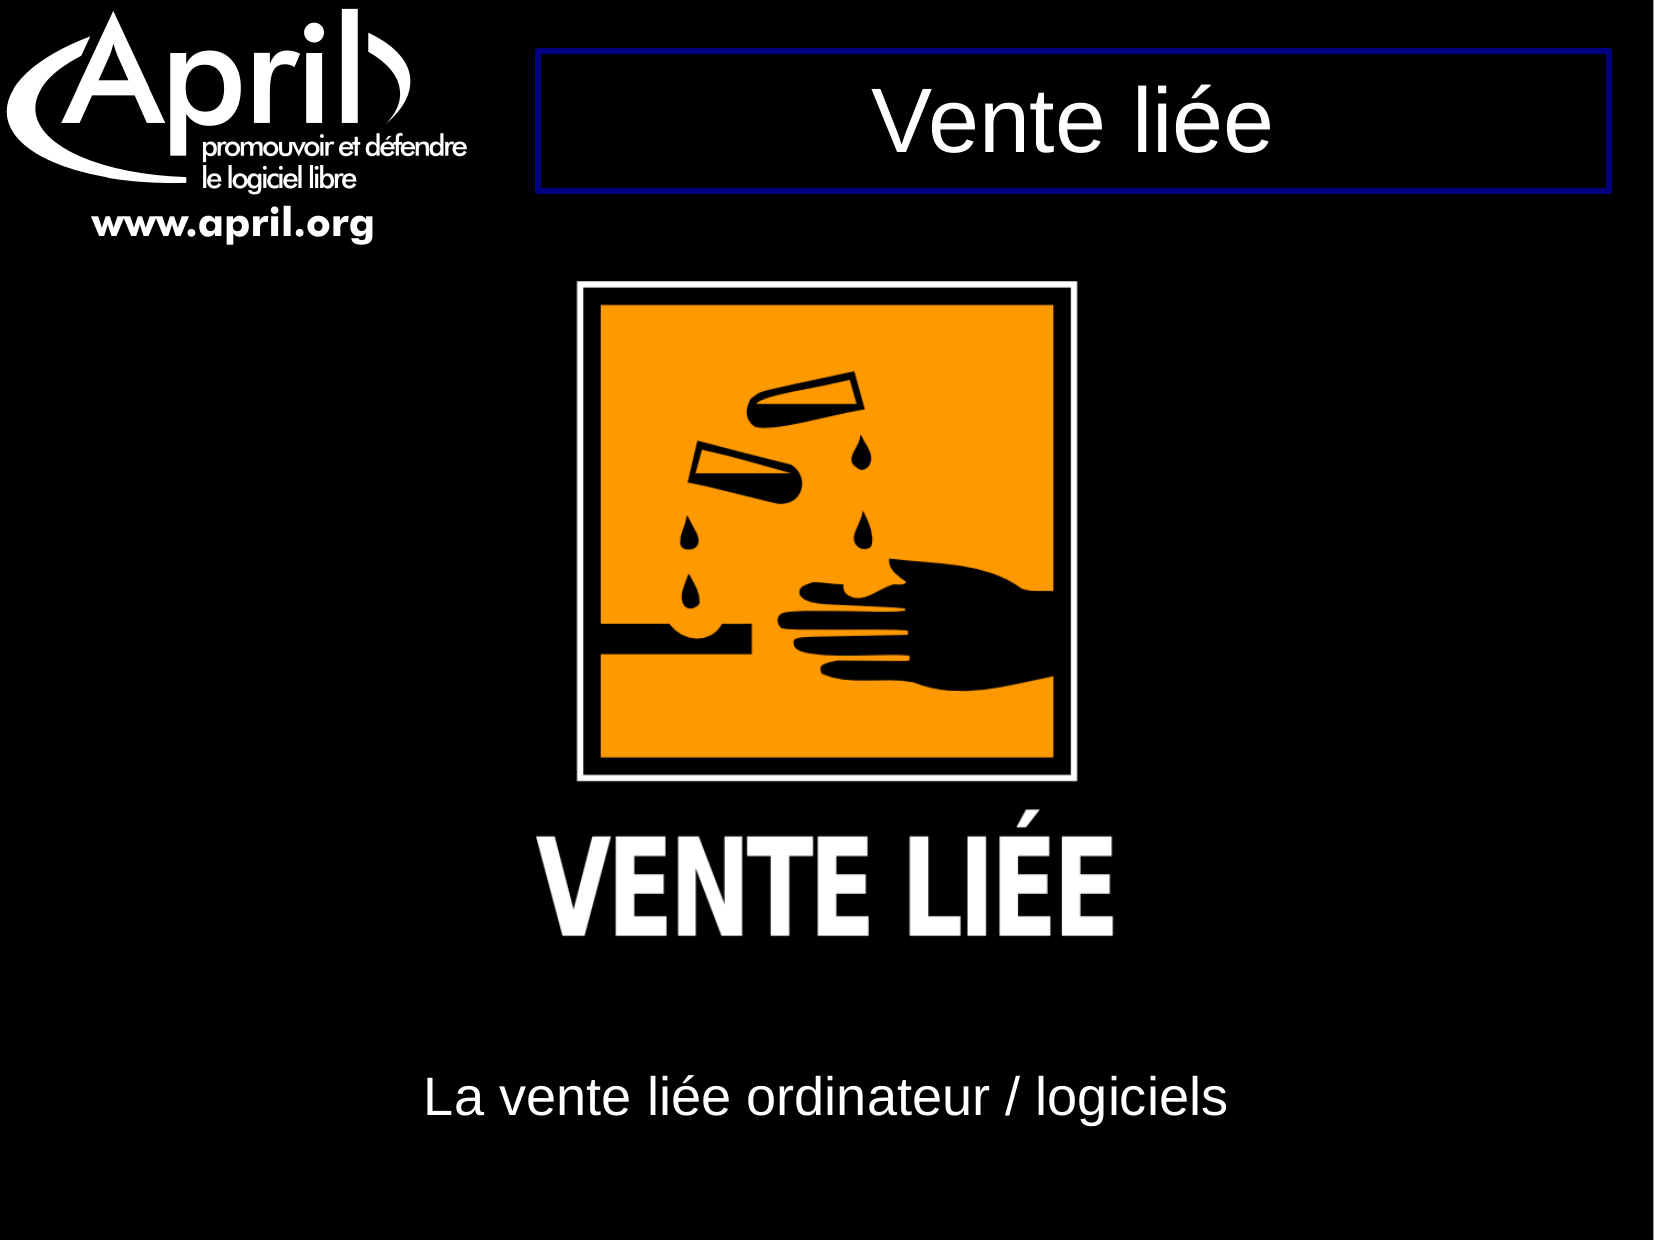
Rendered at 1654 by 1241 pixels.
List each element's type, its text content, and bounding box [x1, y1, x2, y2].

title Vente liée [537, 51, 1610, 191]
picture [0, 0, 473, 266]
text_box La vente liée ordinateur / logiciels [229, 1058, 1425, 1141]
picture [502, 223, 1151, 1017]
